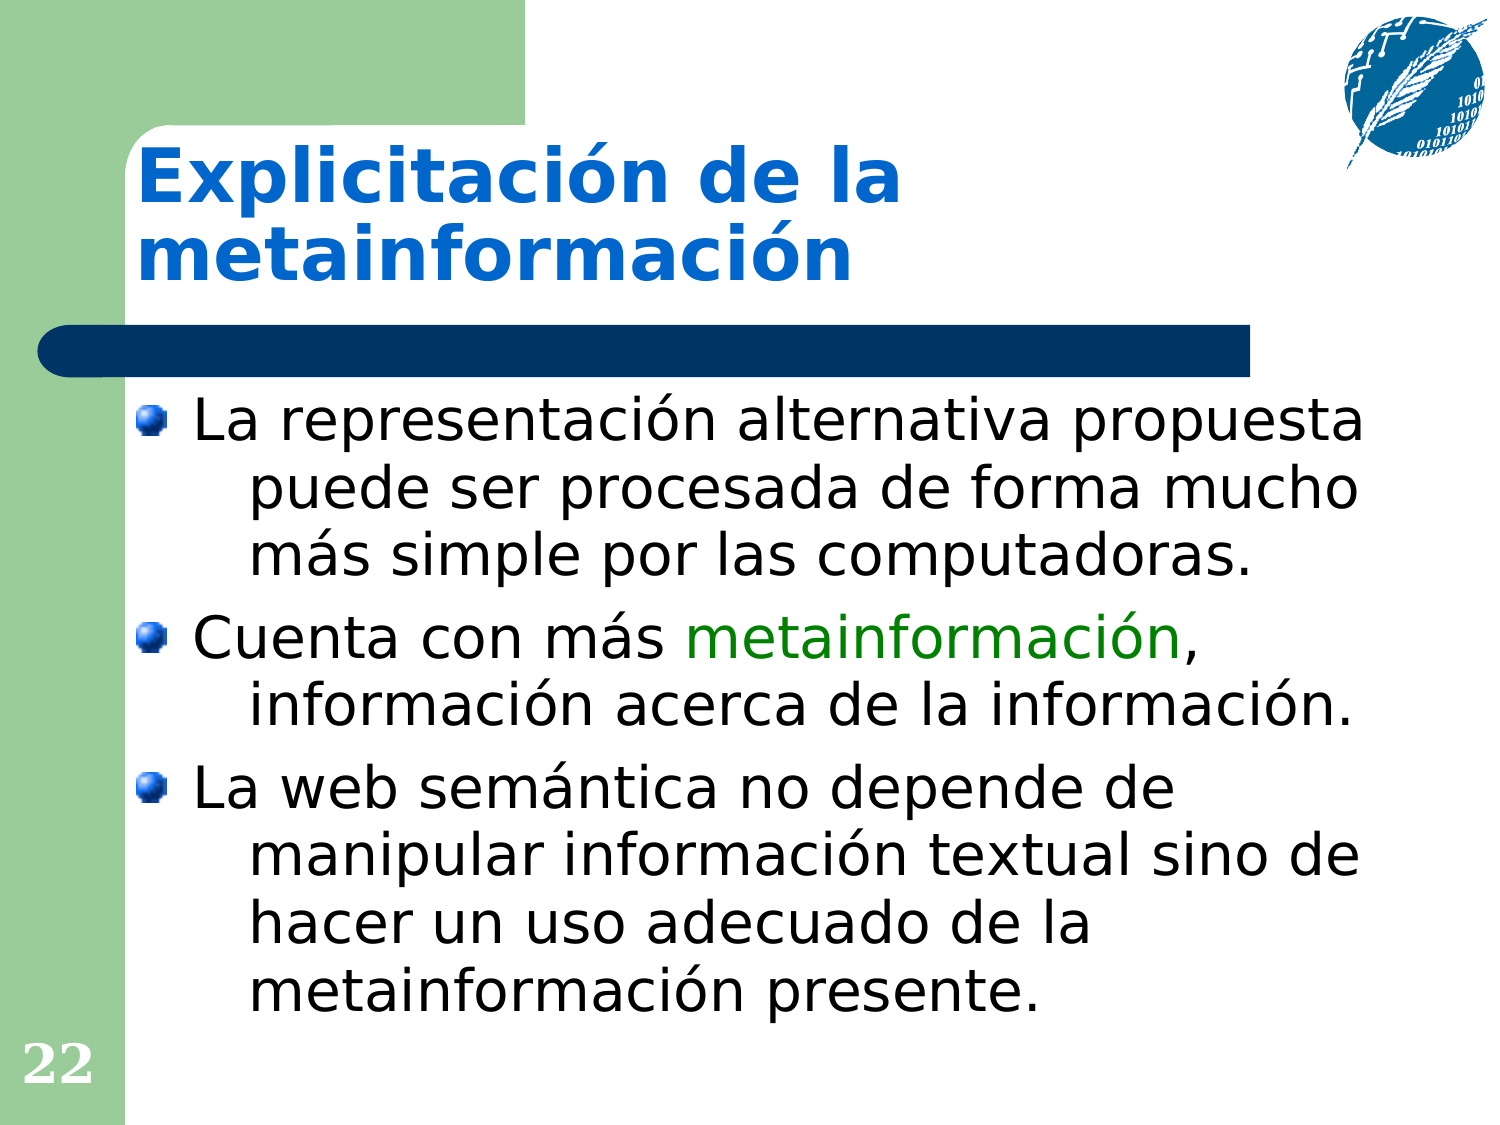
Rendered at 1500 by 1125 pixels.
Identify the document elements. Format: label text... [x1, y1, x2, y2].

picture [1416, 140, 1425, 149]
picture [1341, 15, 1487, 172]
title Explicitación de la metainformación [135, 135, 1413, 301]
picture [1436, 127, 1450, 136]
picture [1427, 138, 1431, 148]
list La representación alternativa propuesta puede ser procesada de forma mucho más simple por las computadoras. Cuenta con más metainformación, información acerca de la información. La web semántica no depende de manipular información textual sino de hacer un uso adecuado de la metainformación presente. [136, 386, 1399, 1108]
picture [1433, 139, 1440, 147]
